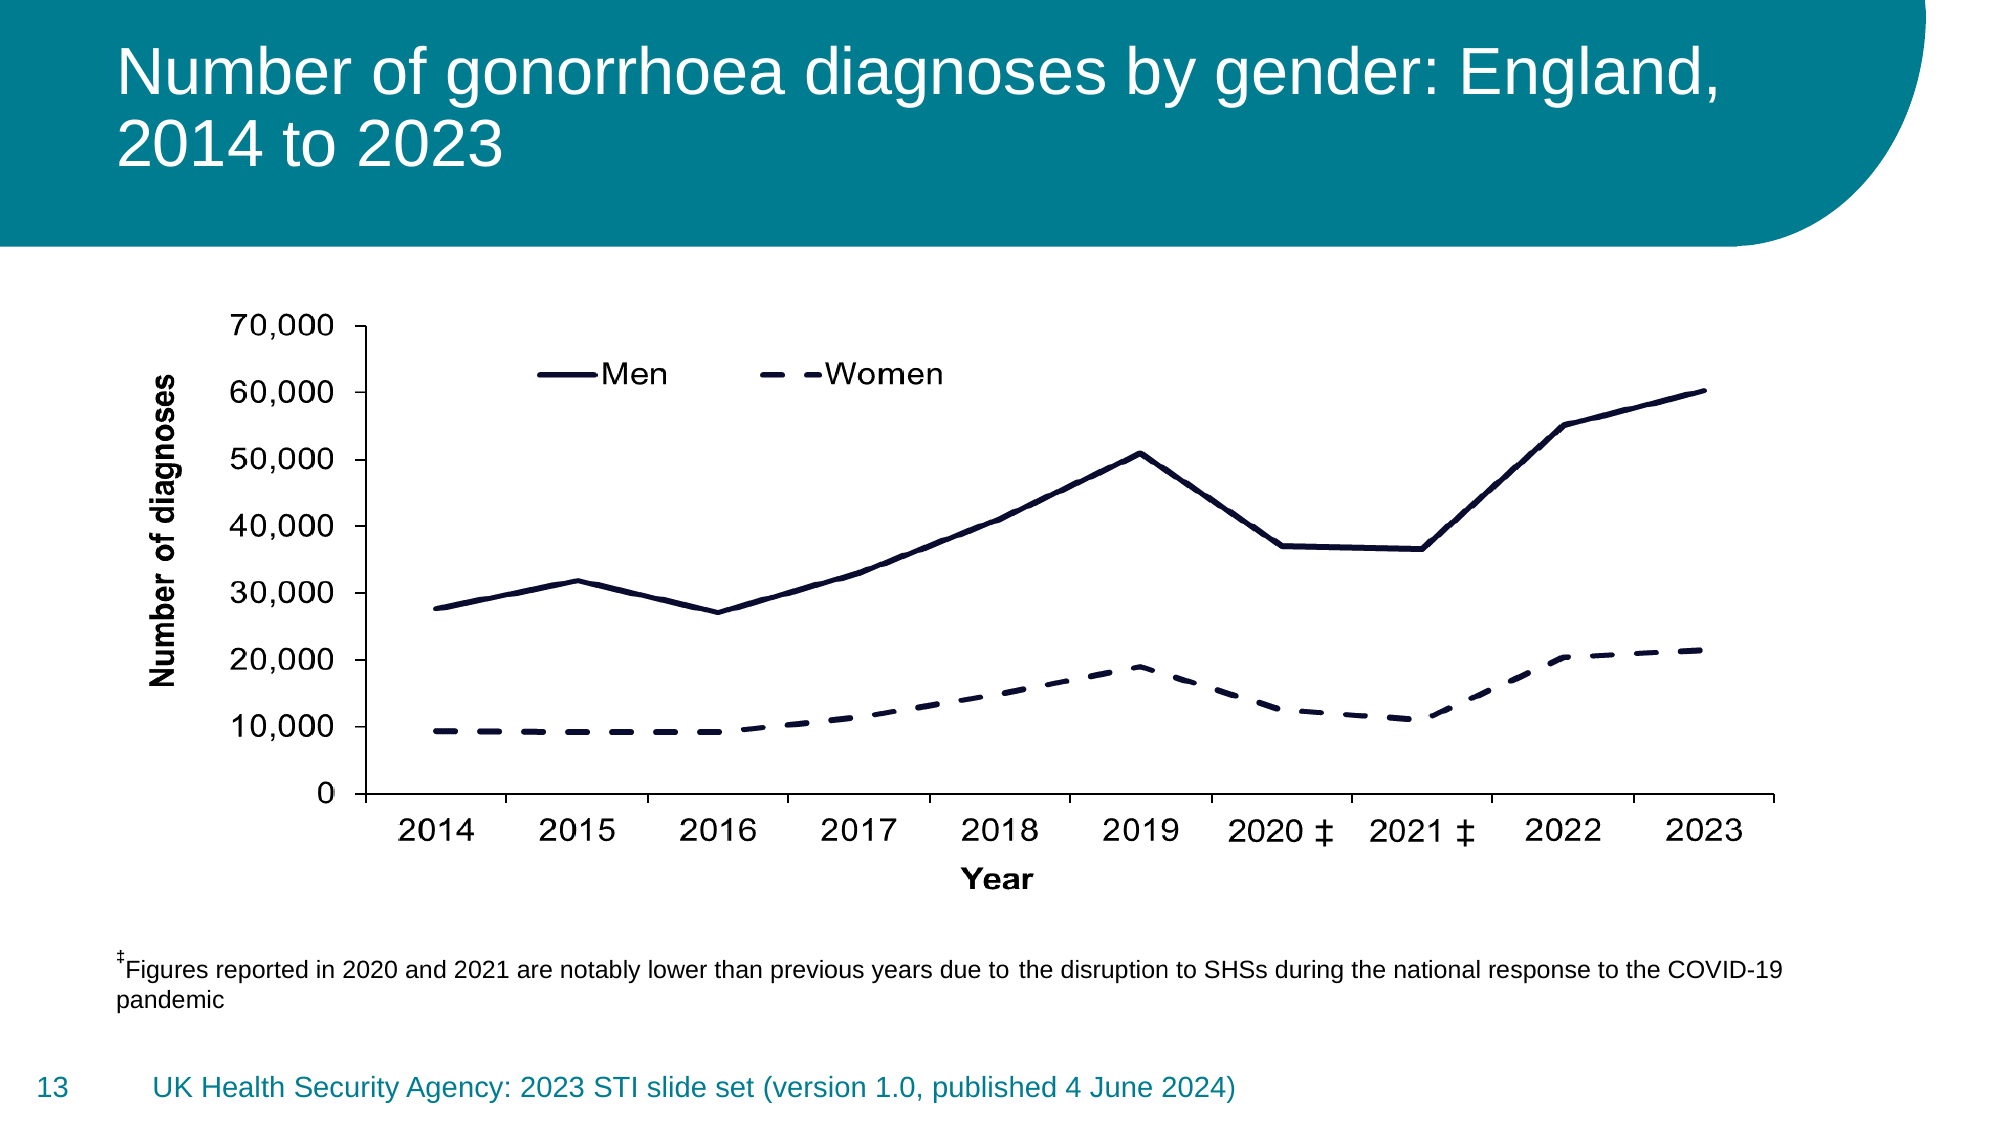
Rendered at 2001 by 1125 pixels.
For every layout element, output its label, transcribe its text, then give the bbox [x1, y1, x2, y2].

text_box UK Health Security Agency: 2023 STI slide set (version 1.0, published 4 June 2024) [137, 1056, 1780, 1116]
title Number of gonorrhoea diagnoses by gender: England, 2014 to 2023 [101, 29, 1747, 189]
text_box ‡Figures reported in 2020 and 2021 are notably lower than previous years due to the disruption to SHSs during the national response to the COVID-19 pandemic [101, 939, 1911, 1021]
picture [137, 304, 1780, 903]
text_box [21, 1056, 120, 1117]
